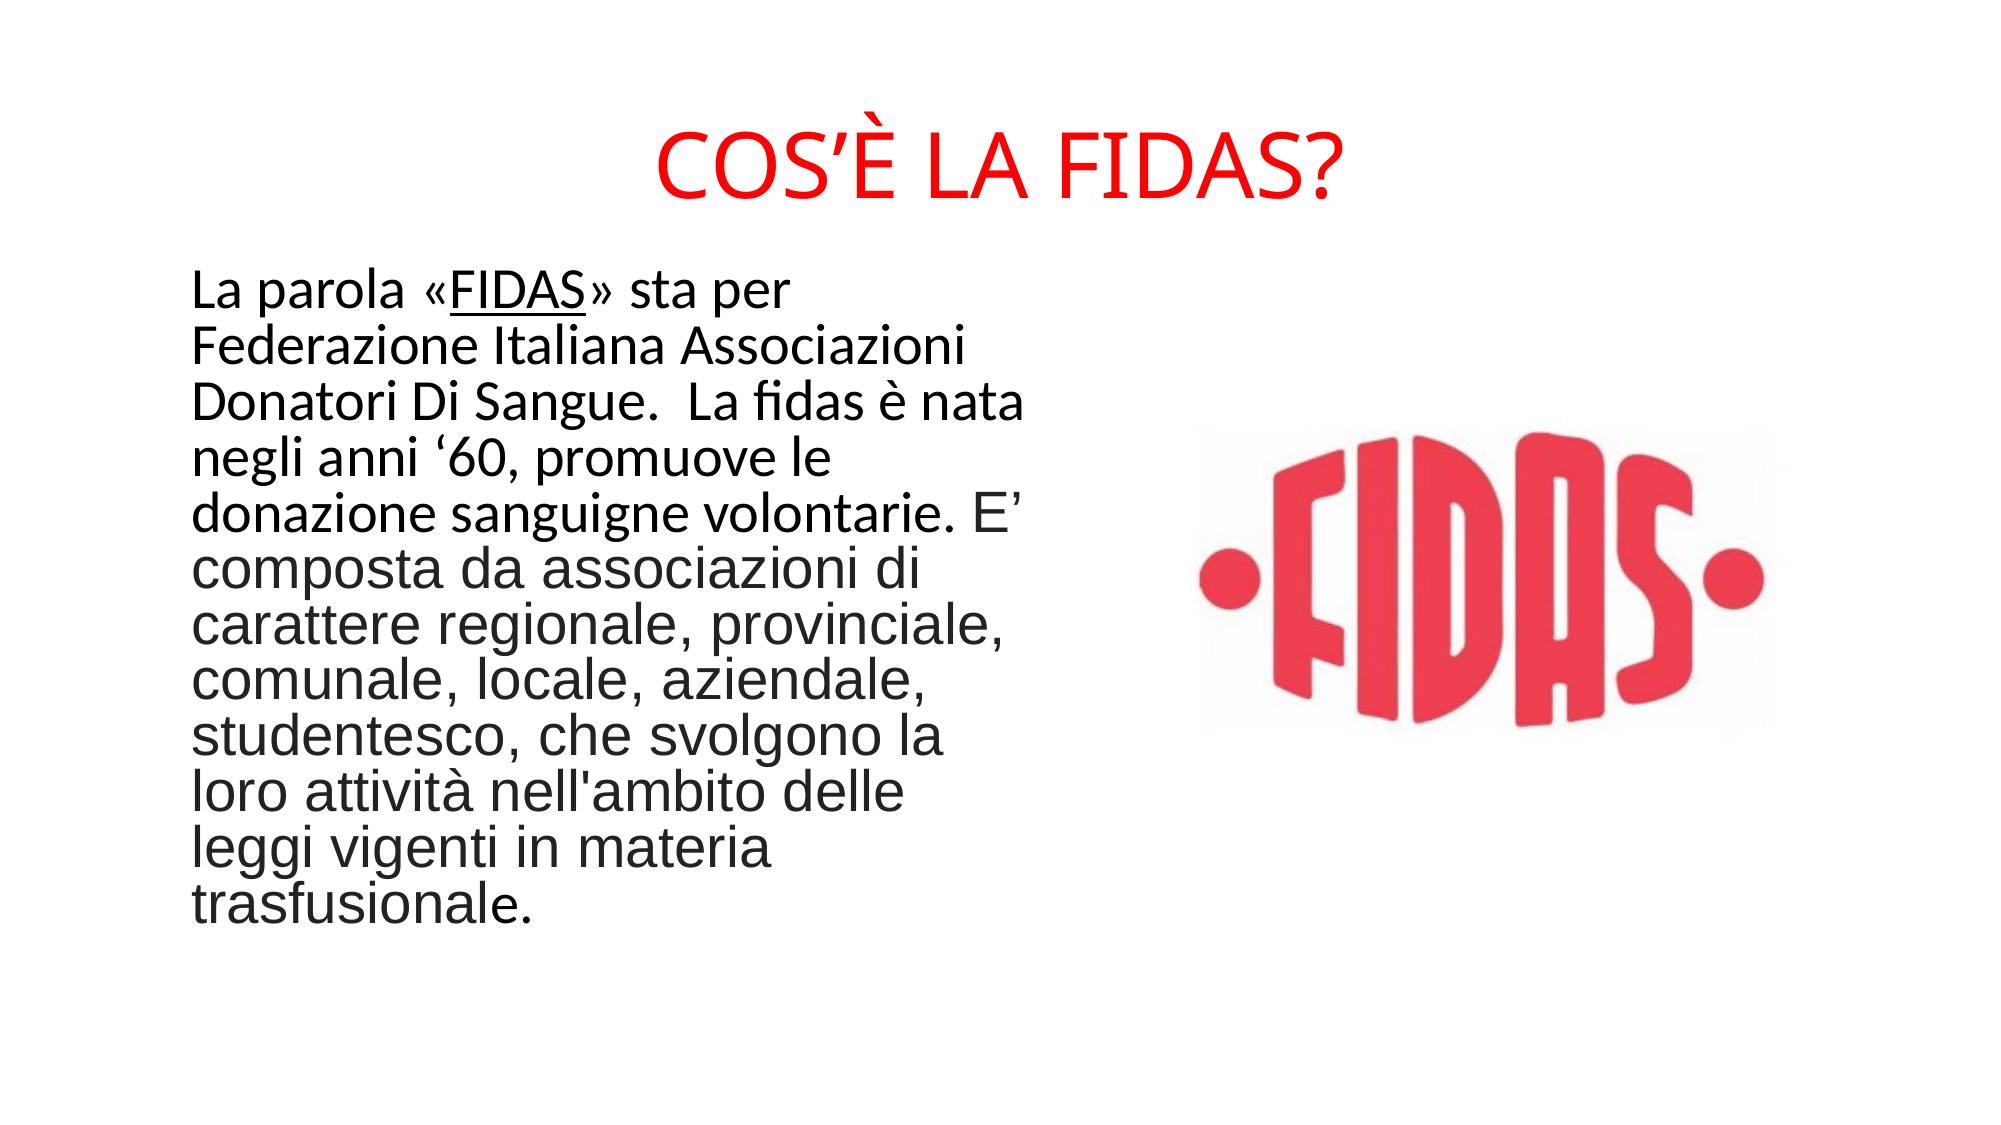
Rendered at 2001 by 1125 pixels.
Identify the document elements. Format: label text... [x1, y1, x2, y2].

title COS’È LA FIDAS? [137, 59, 1863, 278]
list La parola «FIDAS» sta per Federazione Italiana Associazioni Donatori Di Sangue. La fidas è nata negli anni ‘60, promuove le donazione sanguigne volontarie. E’ composta da associazioni di carattere regionale, provinciale, comunale, locale, aziendale, studentesco, che svolgono la loro attività nell'ambito delle leggi vigenti in materia trasfusionale. [176, 256, 1061, 1014]
picture [1189, 399, 1795, 756]
